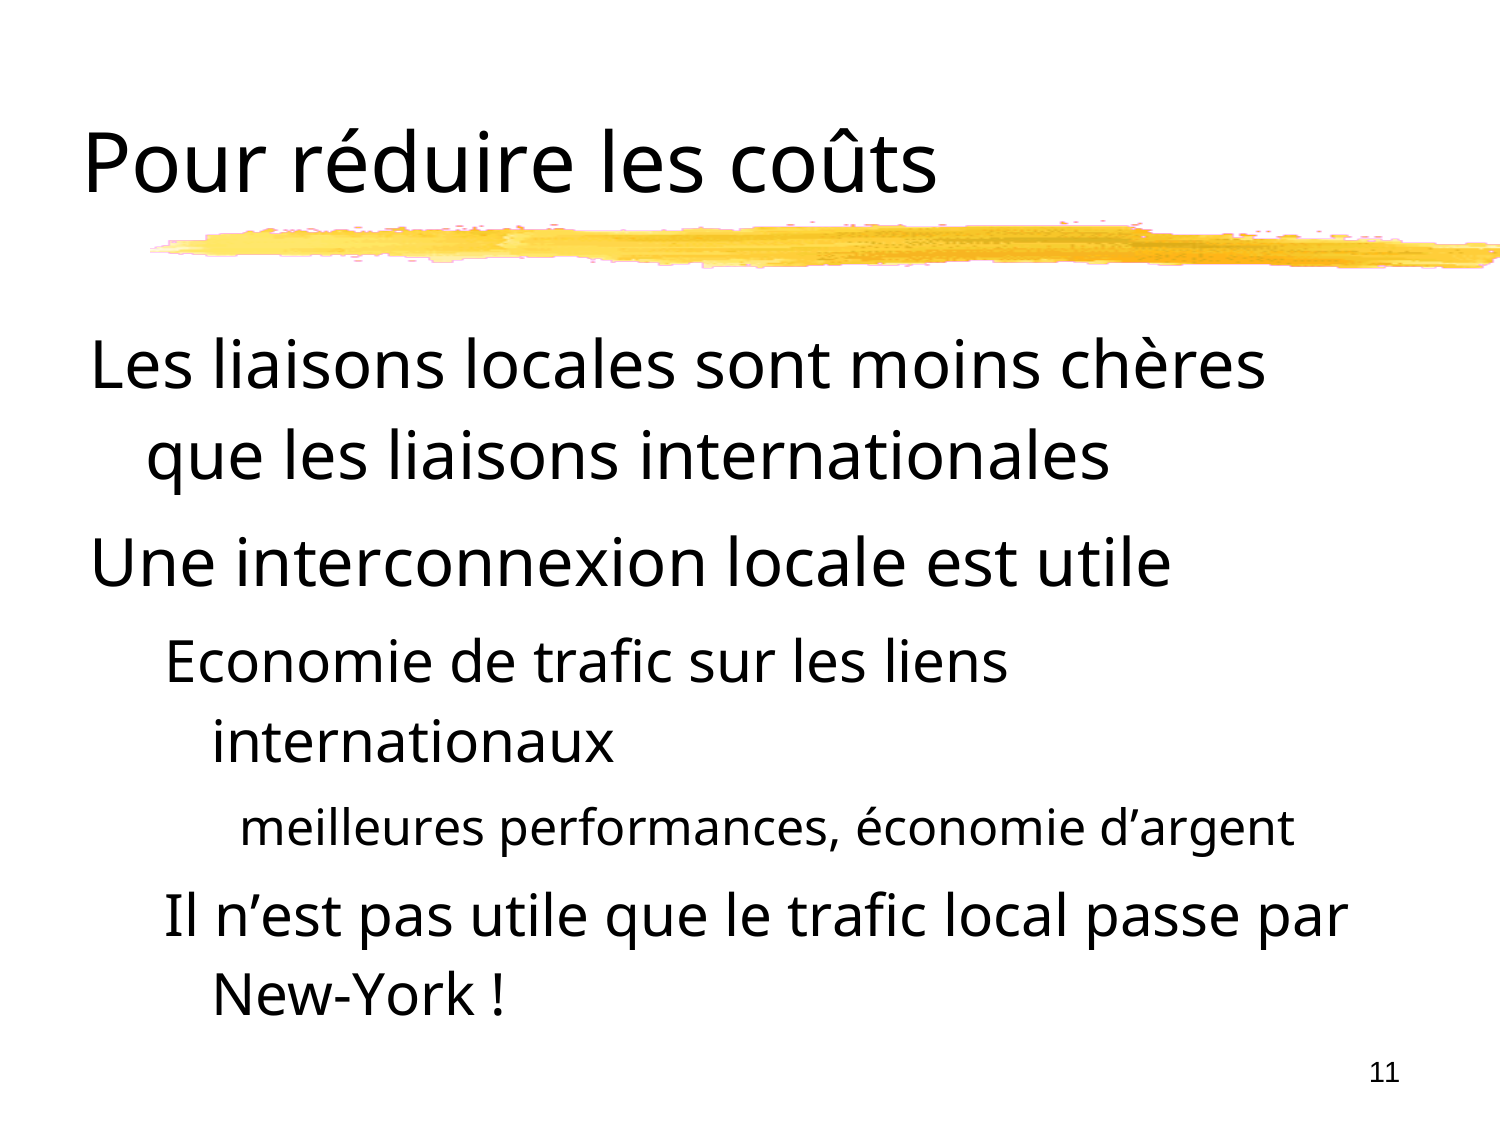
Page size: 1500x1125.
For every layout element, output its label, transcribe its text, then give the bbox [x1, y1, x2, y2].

picture [150, 215, 1500, 279]
title Pour réduire les coûts [66, 37, 1342, 225]
list Les liaisons locales sont moins chères que les liaisons internationales Une interconnexion locale est utile Economie de trafic sur les liens internationaux meilleures performances, économie d’argent Il n’est pas utile que le trafic local passe par New-York ! [74, 309, 1417, 1043]
